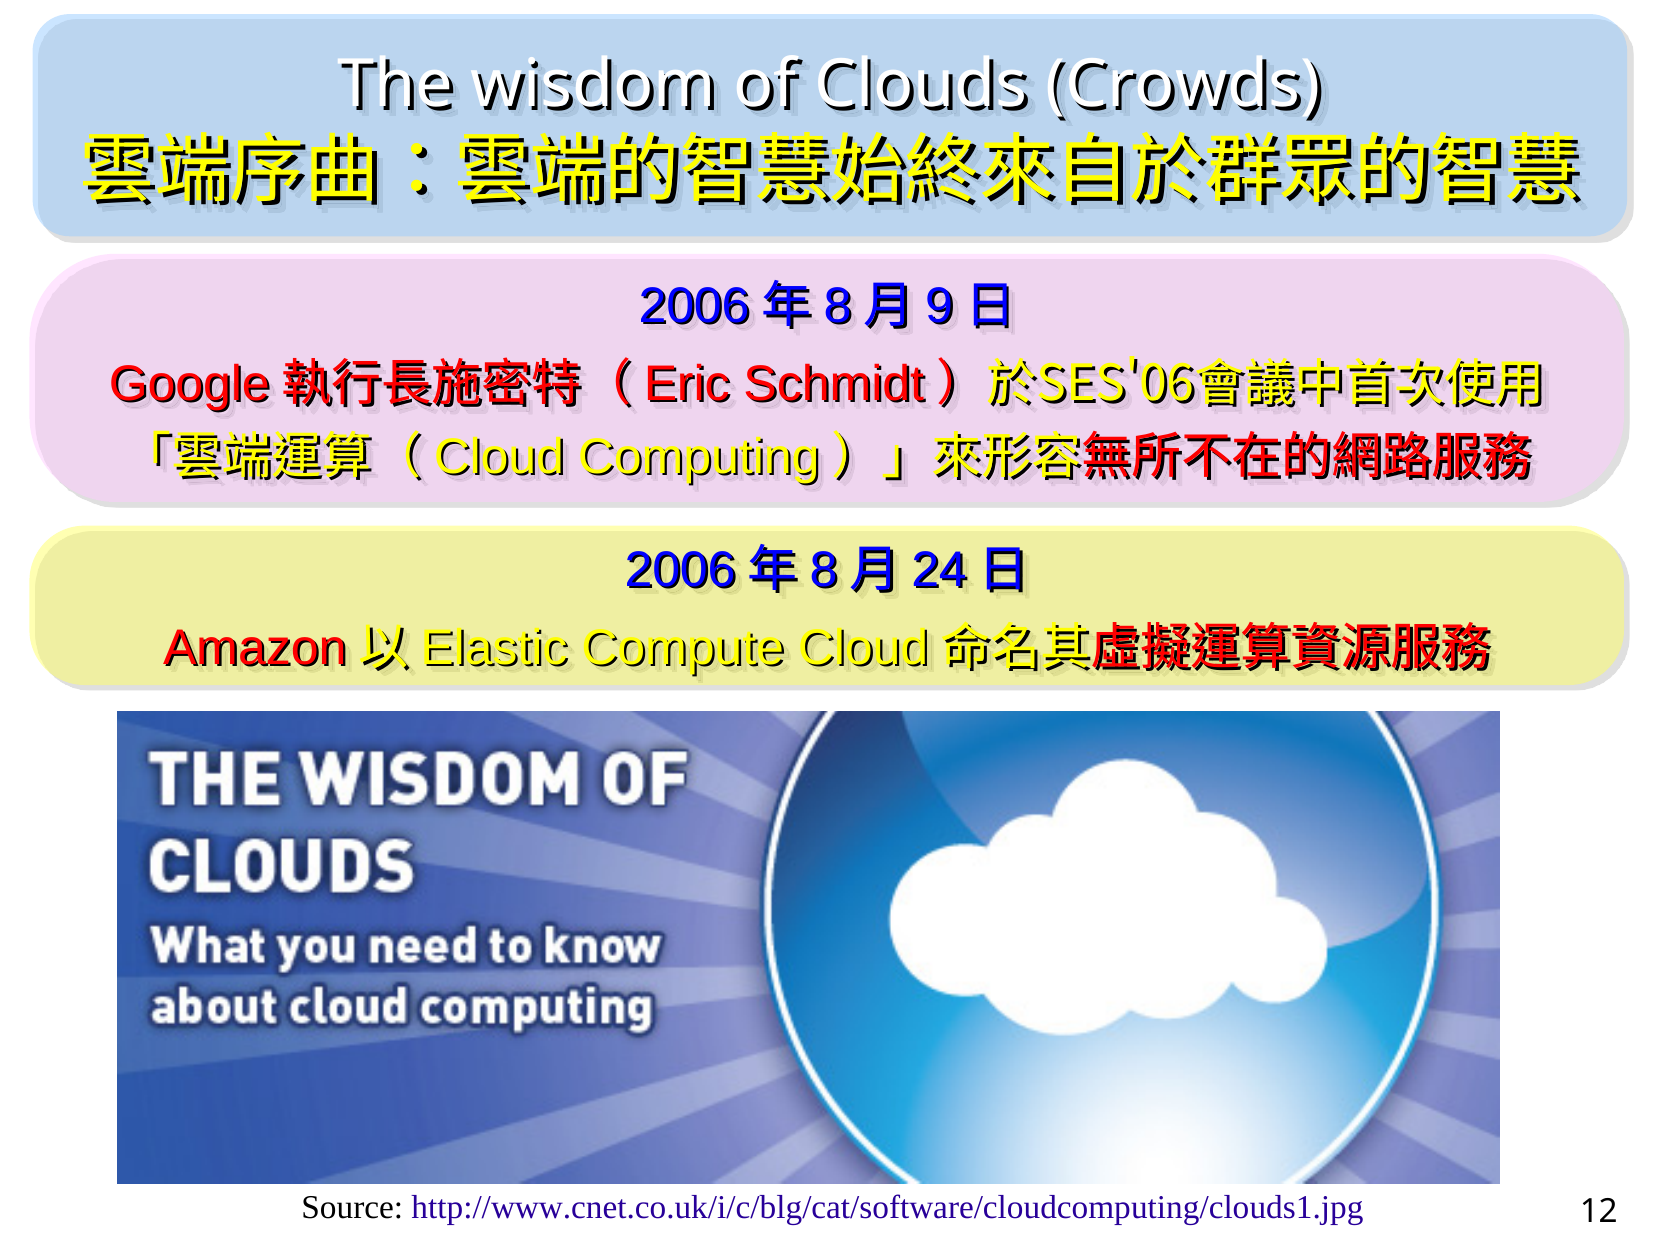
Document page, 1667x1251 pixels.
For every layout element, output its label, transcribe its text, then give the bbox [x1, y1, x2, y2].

text_box 2006年8月9日 Google執行長施密特（Eric Schmidt）於SES'06會議中首次使用 「雲端運算（Cloud Computing）」來形容無所不在的網路服務 [29, 253, 1625, 502]
text_box Source: http://www.cnet.co.uk/i/c/blg/cat/software/cloudcomputing/clouds1.jpg [0, 1177, 1667, 1251]
text_box The wisdom of Clouds (Crowds) 雲端序曲：雲端的智慧始終來自於群眾的智慧 [32, 14, 1628, 237]
text_box 2006年8月24日 Amazon以Elastic Compute Cloud命名其虛擬運算資源服務 [29, 525, 1625, 686]
picture [117, 711, 1500, 1177]
